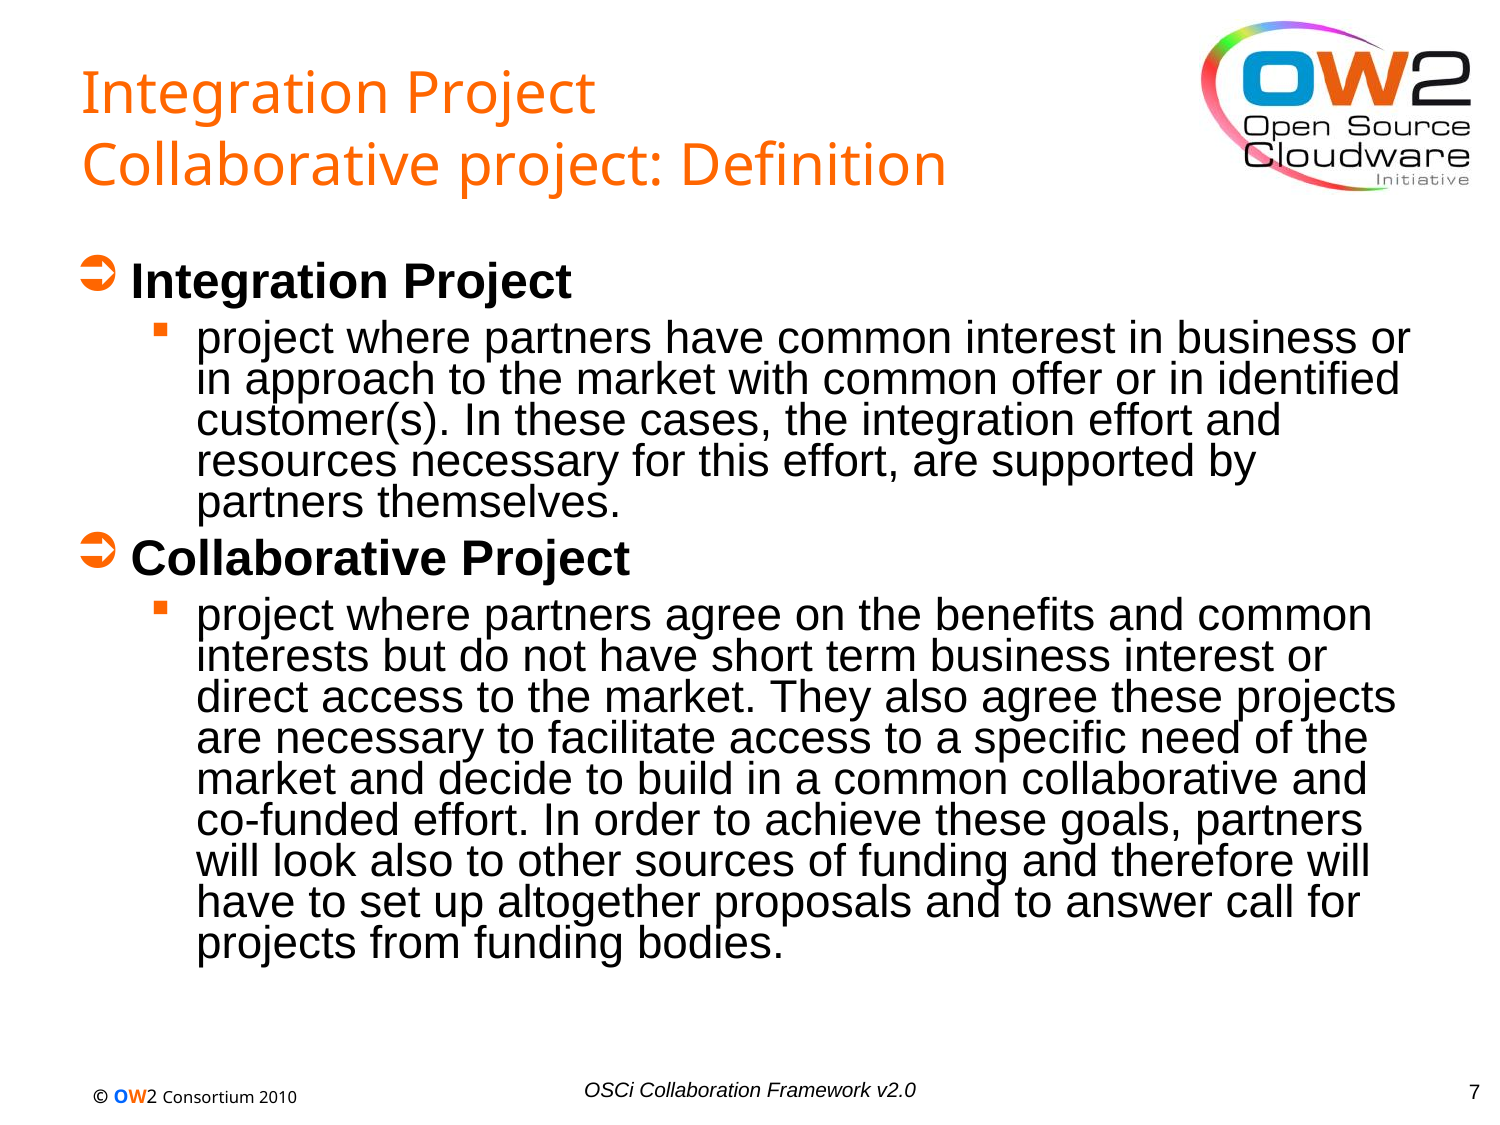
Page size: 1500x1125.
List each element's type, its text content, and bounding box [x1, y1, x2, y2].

picture [1199, 19, 1472, 195]
list Integration Project project where partners have common interest in business or in approach to the market with common offer or in identified customer(s). In these cases, the integration effort and resources necessary for this effort, are supported by partners themselves. Collaborative Project project where partners agree on the benefits and common interests but do not have short term business interest or direct access to the market. They also agree these projects are necessary to facilitate access to a specific need of the market and decide to build in a common collaborative and co-funded effort. In order to achieve these goals, partners will look also to other sources of funding and therefore will have to set up altogether proposals and to answer call for projects from funding bodies. [74, 262, 1425, 990]
title Integration Project Collaborative project: Definition [81, 43, 1182, 213]
